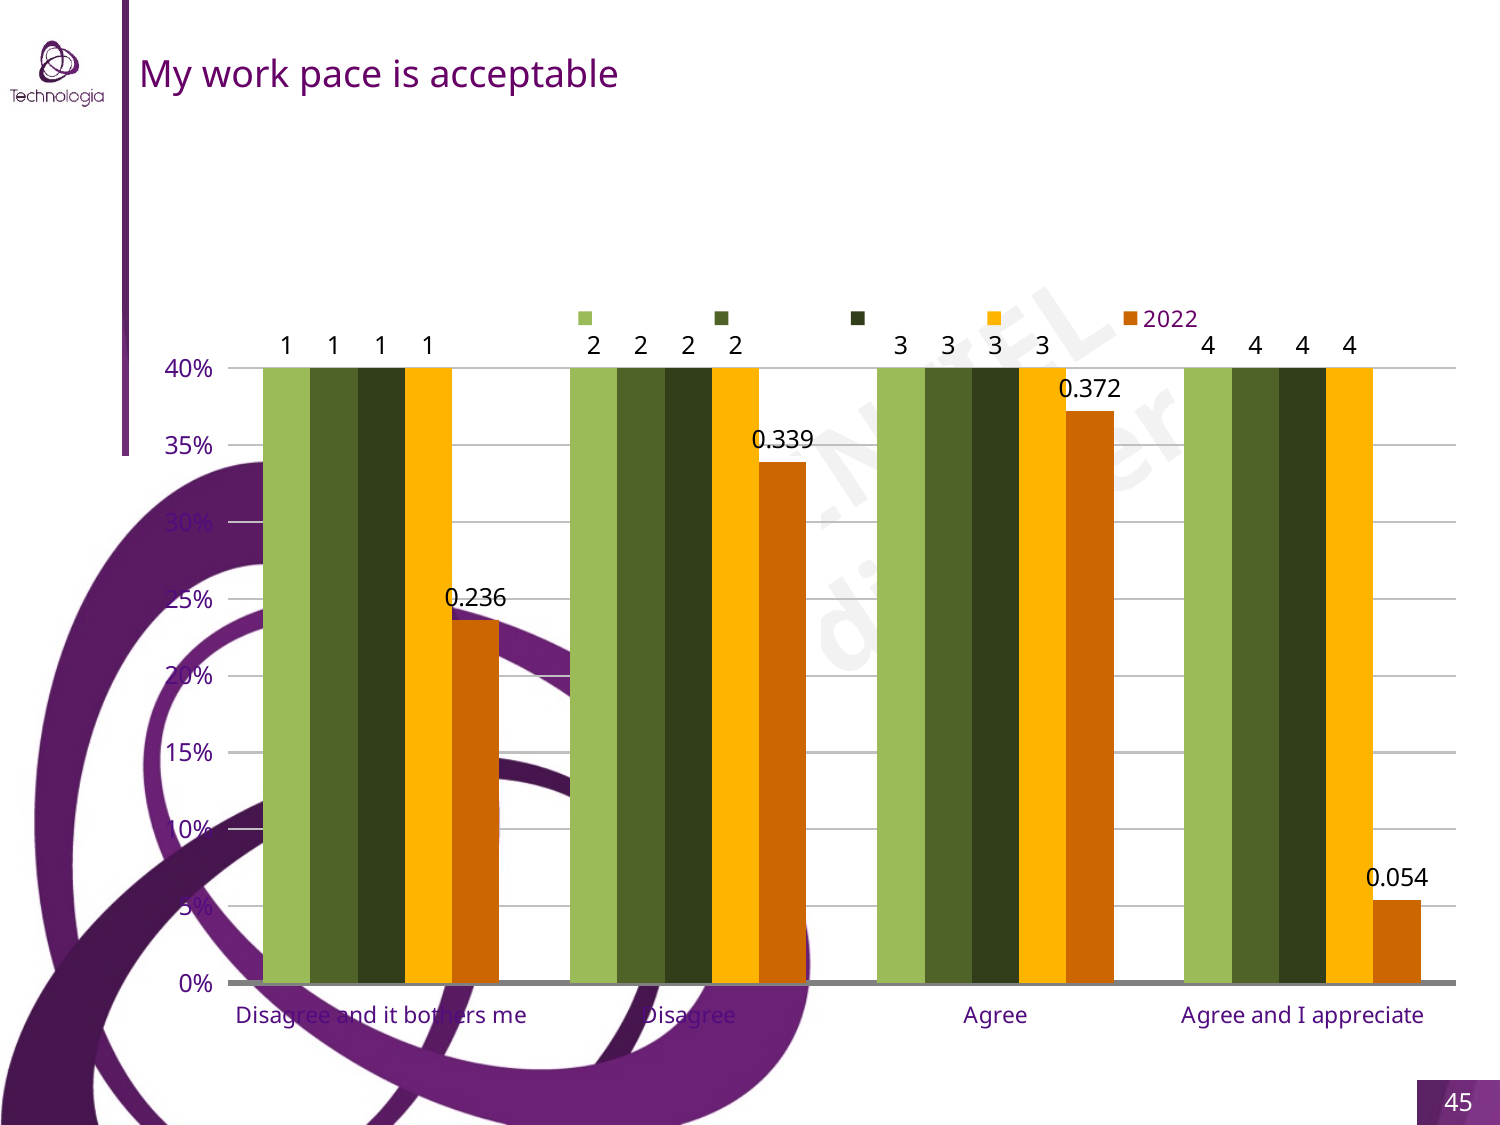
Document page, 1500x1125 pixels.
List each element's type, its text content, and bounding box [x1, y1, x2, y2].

picture [0, 0, 821, 1125]
title My work pace is acceptable [123, 42, 1282, 185]
picture [0, 33, 113, 114]
chart [123, 215, 1460, 1083]
picture [1417, 1080, 1500, 1125]
